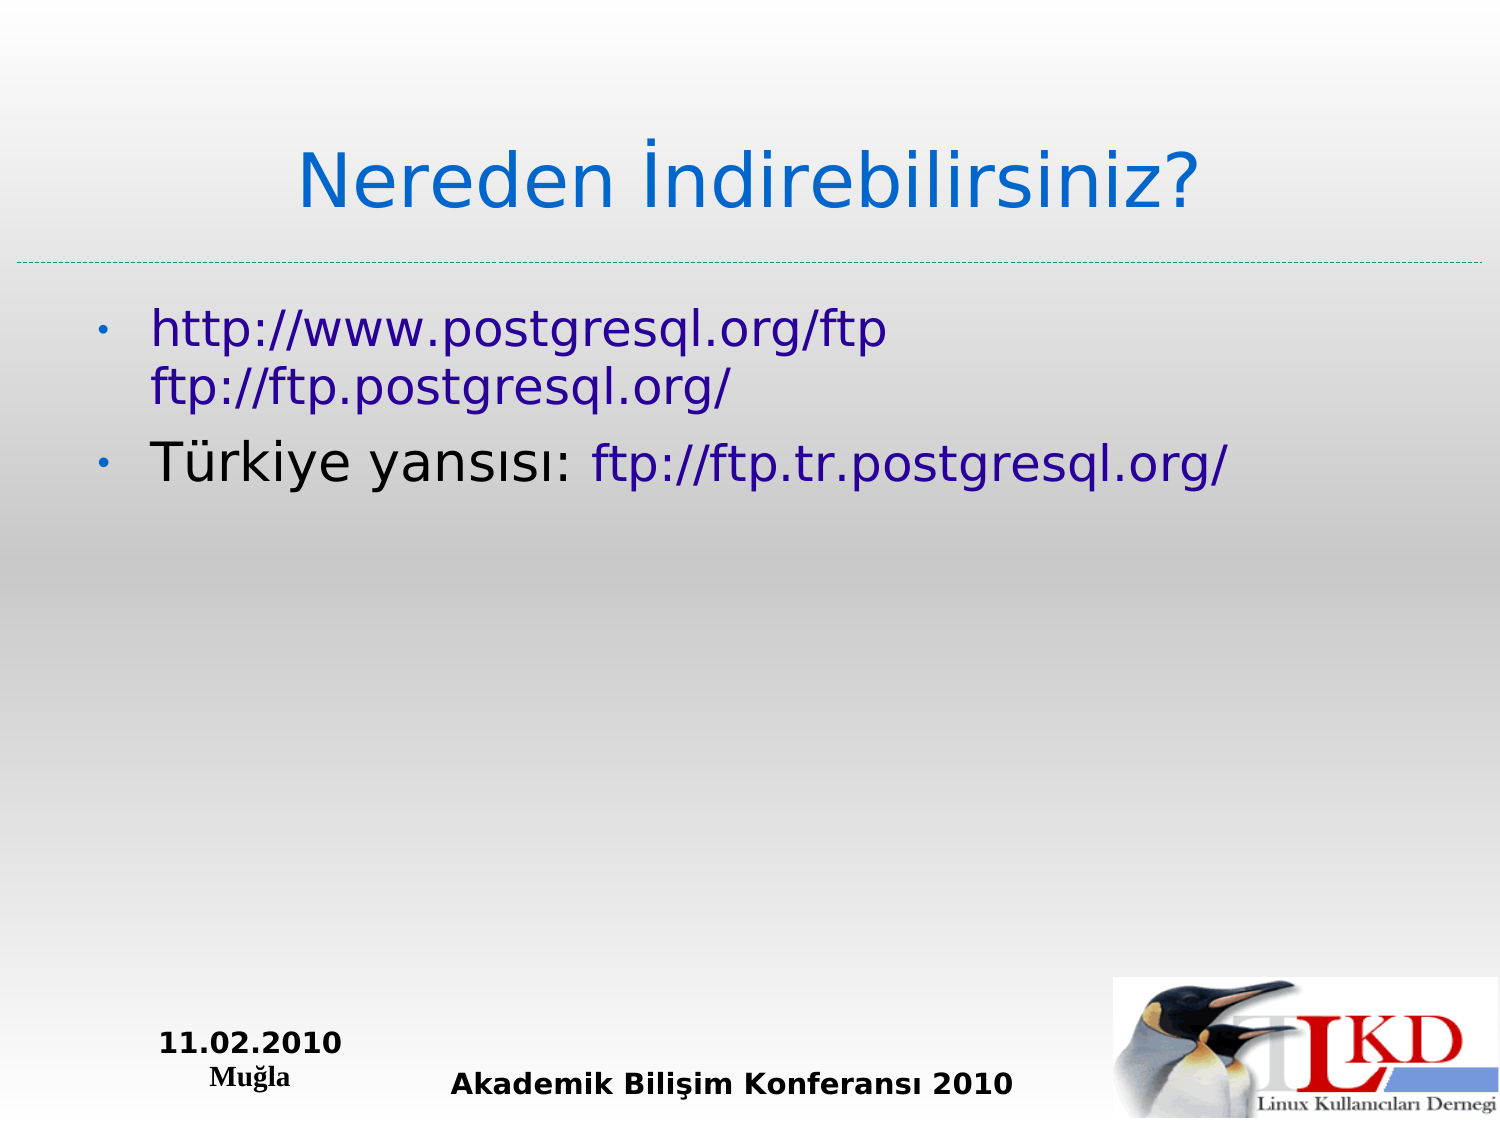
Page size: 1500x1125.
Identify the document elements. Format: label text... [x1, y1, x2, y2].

list http://www.postgresql.org/ftp ftp://ftp.postgresql.org/ Türkiye yansısı: ftp://ftp.tr.postgresql.org/ [0, 299, 1500, 975]
picture [1113, 977, 1499, 1118]
title Nereden İndirebilirsiniz? [0, 0, 1500, 225]
